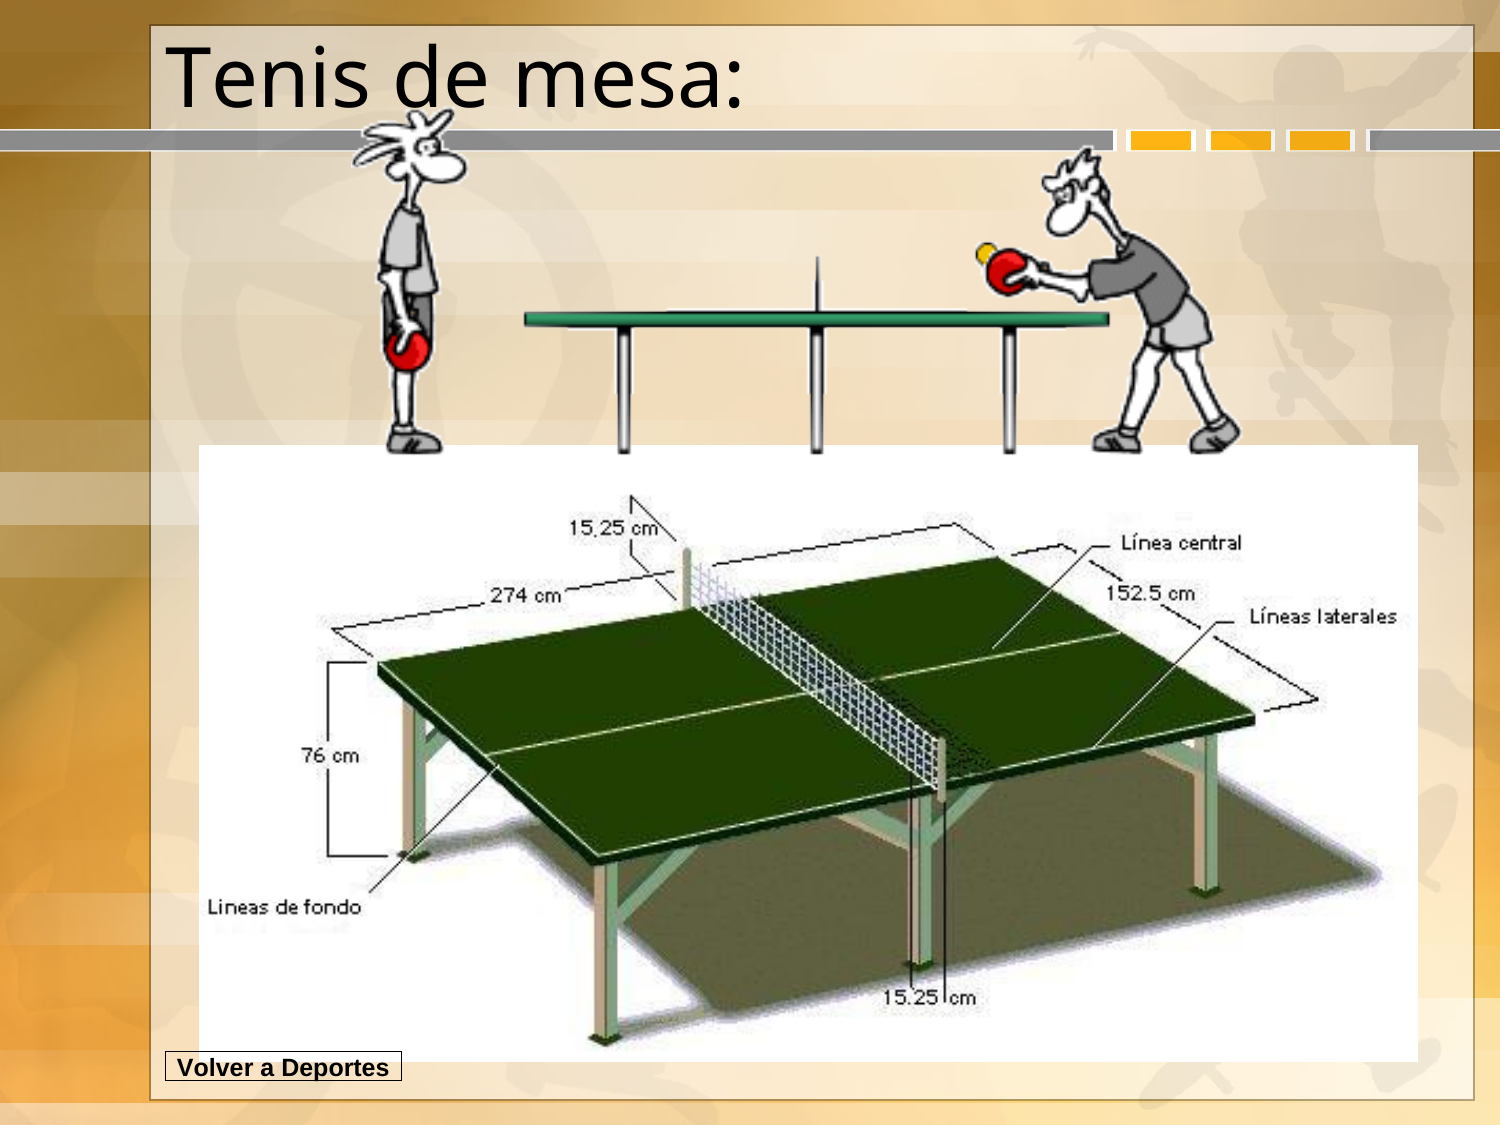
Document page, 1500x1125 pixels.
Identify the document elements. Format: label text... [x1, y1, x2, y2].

title Tenis de mesa: [149, 0, 1463, 151]
text_box Volver a Deportes [165, 1051, 402, 1081]
picture [0, 0, 1500, 1125]
